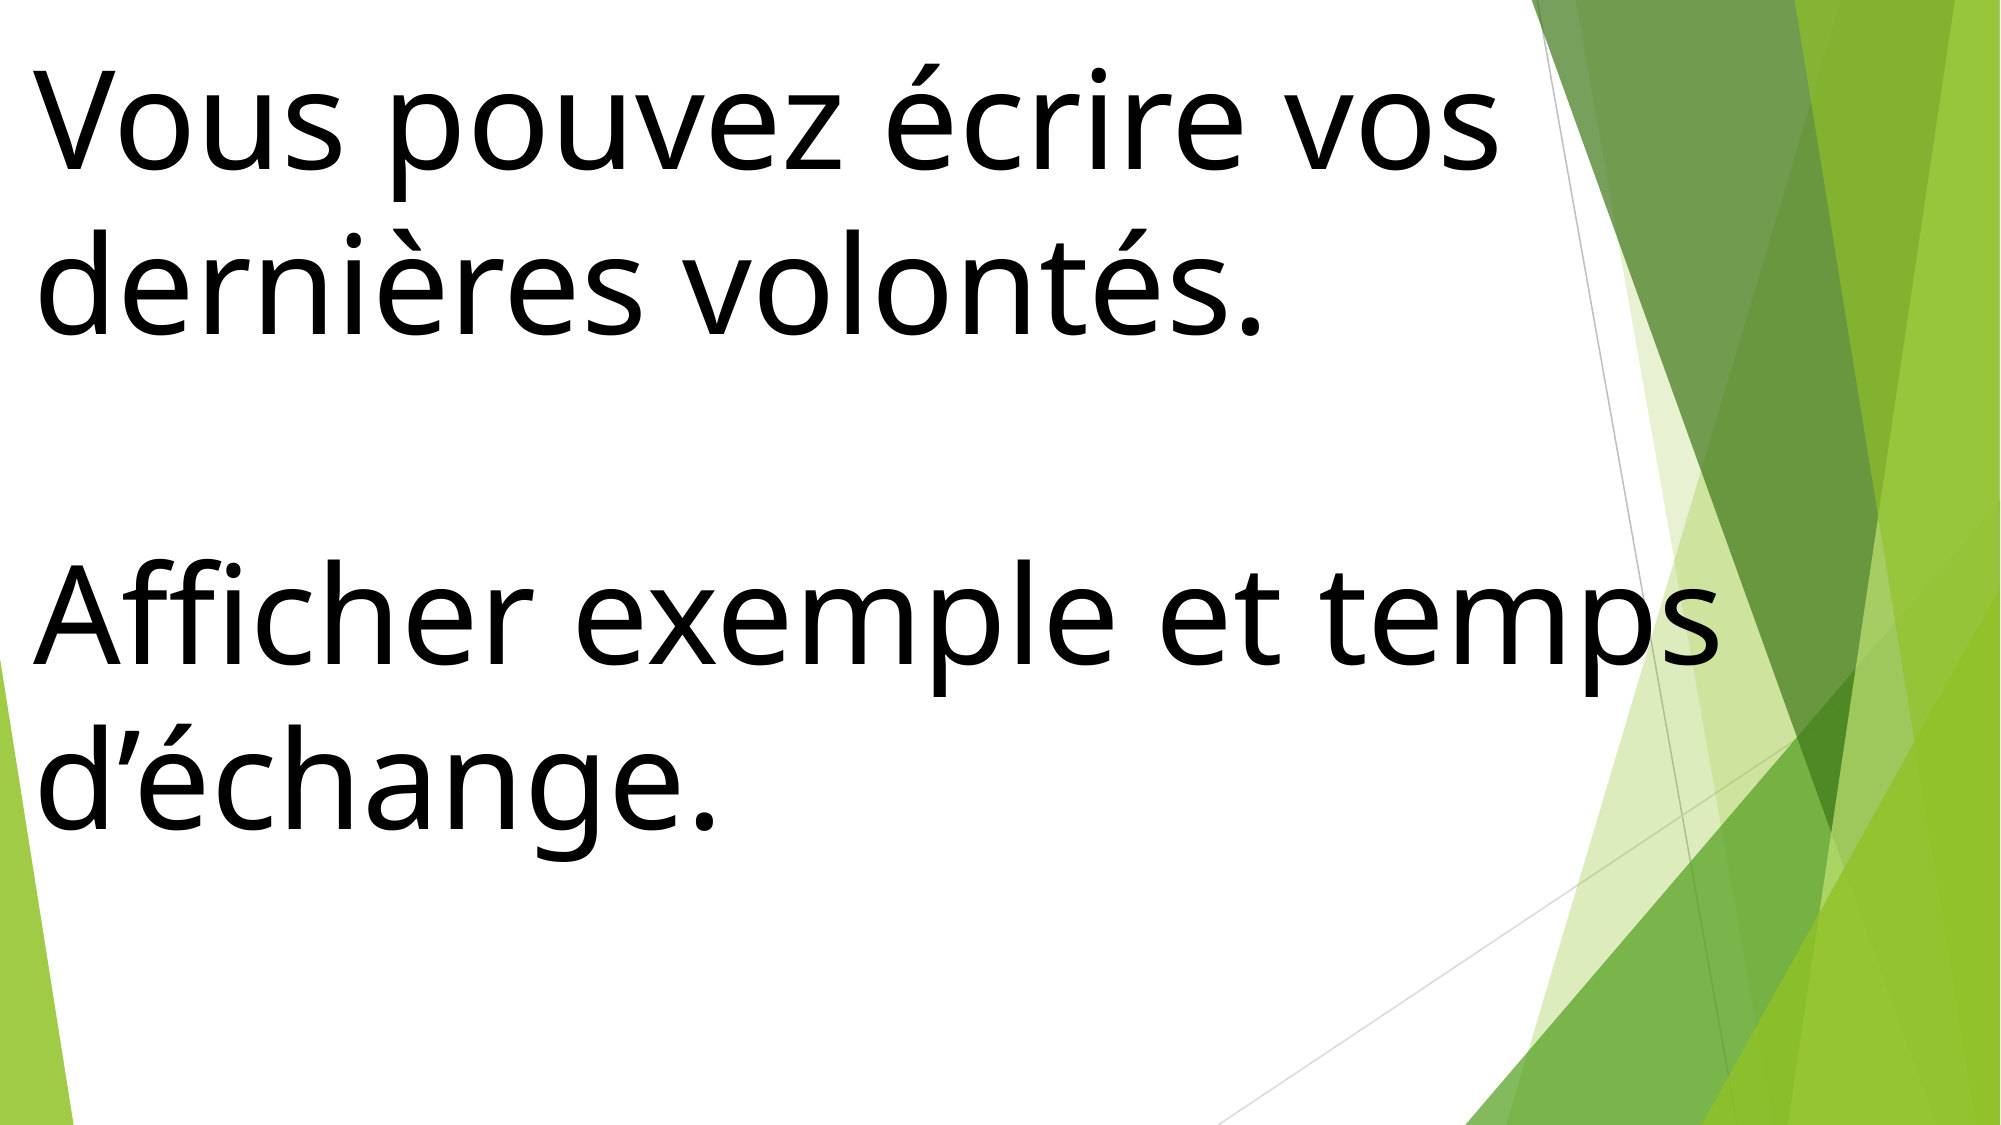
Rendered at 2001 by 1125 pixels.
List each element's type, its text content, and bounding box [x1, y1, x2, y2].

title Vous pouvez écrire vos dernières volontés. Afficher exemple et temps d’échange. [18, 24, 1978, 1109]
